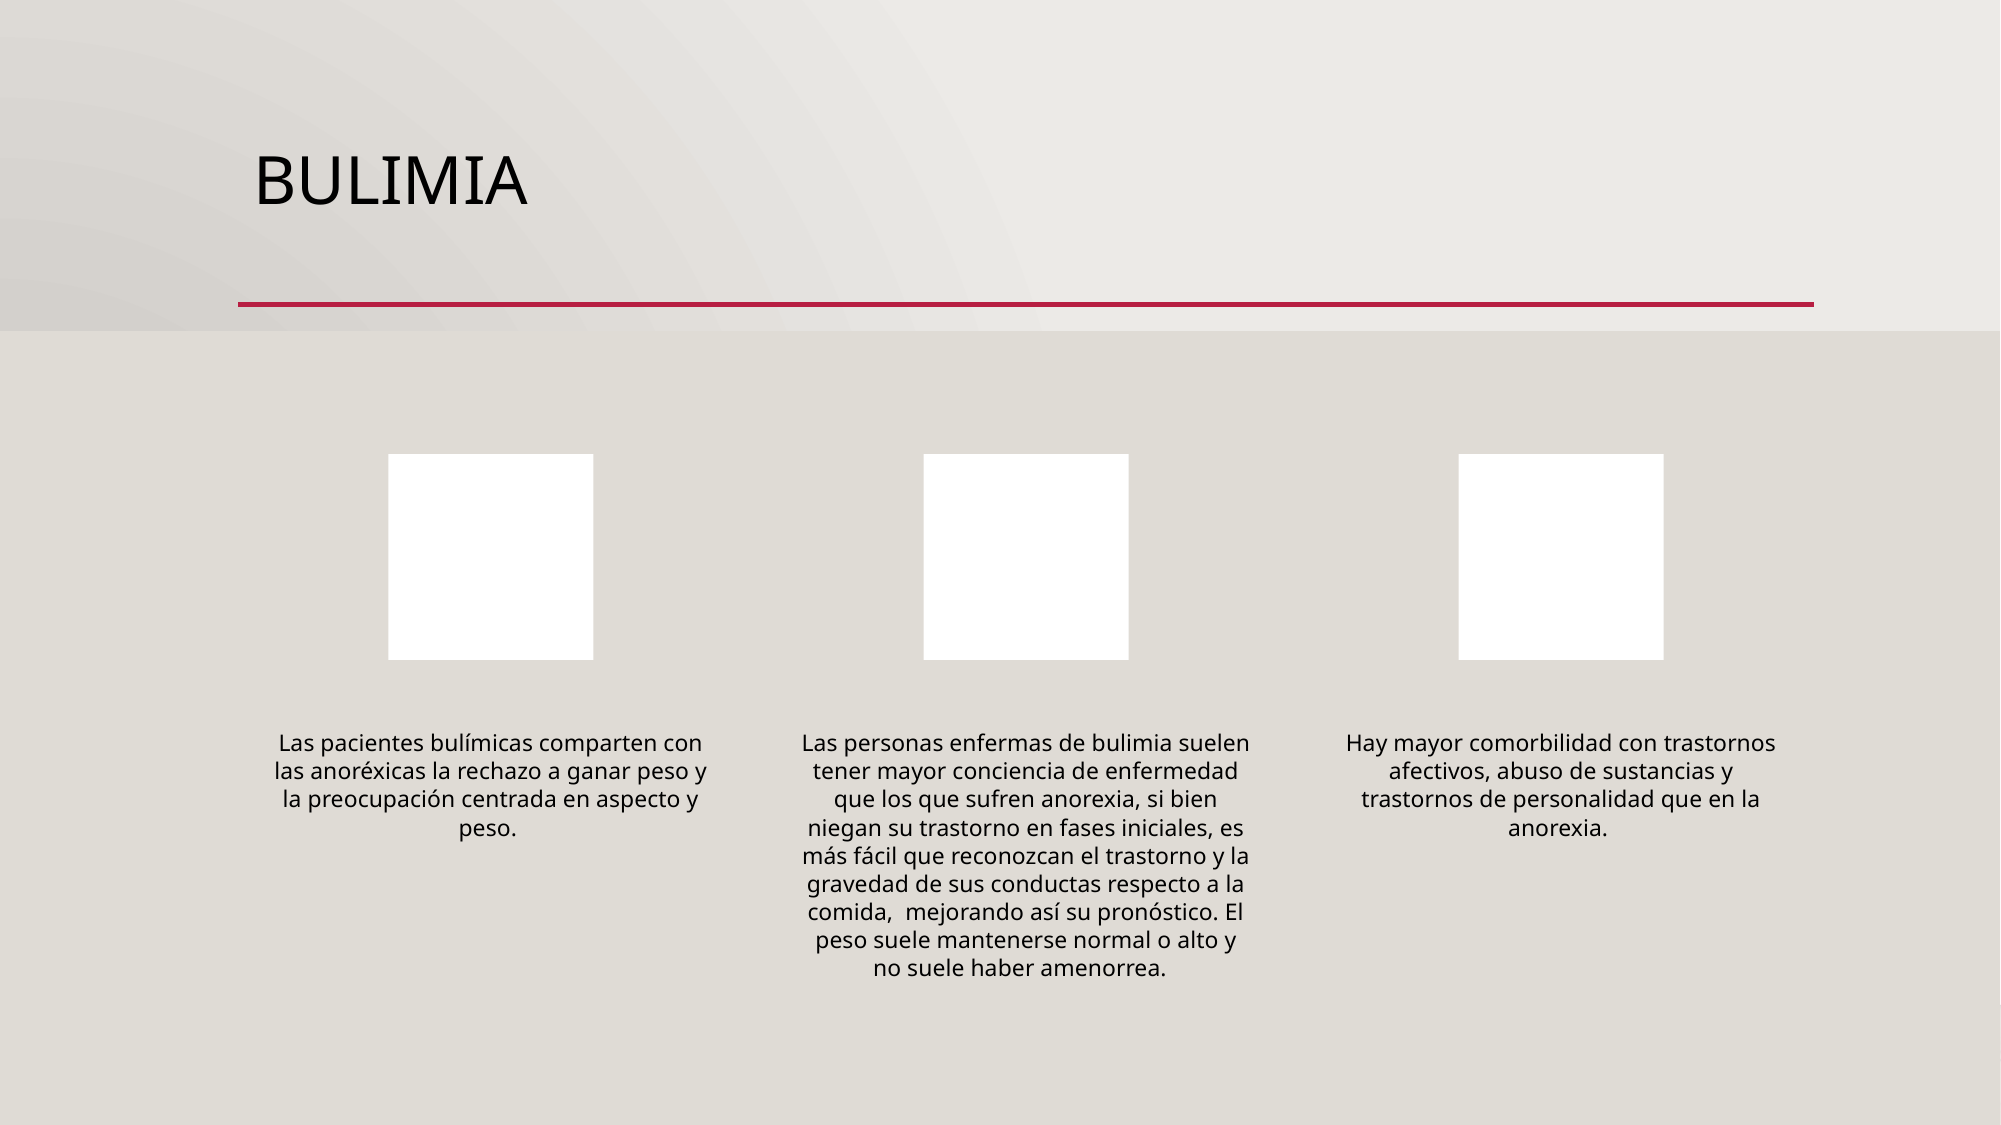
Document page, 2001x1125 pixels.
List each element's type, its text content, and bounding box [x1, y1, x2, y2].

title BULIMIA [238, 131, 1814, 302]
text_box Hay mayor comorbilidad con trastornos afectivos, abuso de sustancias y trastornos de personalidad que en la anorexia. [1333, 729, 1789, 922]
text_box [0, 0, 2000, 1125]
text_box Las pacientes bulímicas comparten con las anoréxicas la rechazo a ganar peso y la preocupación centrada en aspecto y peso. [263, 729, 719, 922]
text_box Las personas enfermas de bulimia suelen tener mayor conciencia de enfermedad que los que sufren anorexia, si bien niegan su trastorno en fases iniciales, es más fácil que reconozcan el trastorno y la gravedad de sus conductas respecto a la comida, mejorando así su pronóstico. El peso suele mantenerse normal o alto y no suele haber amenorrea. [798, 729, 1254, 922]
